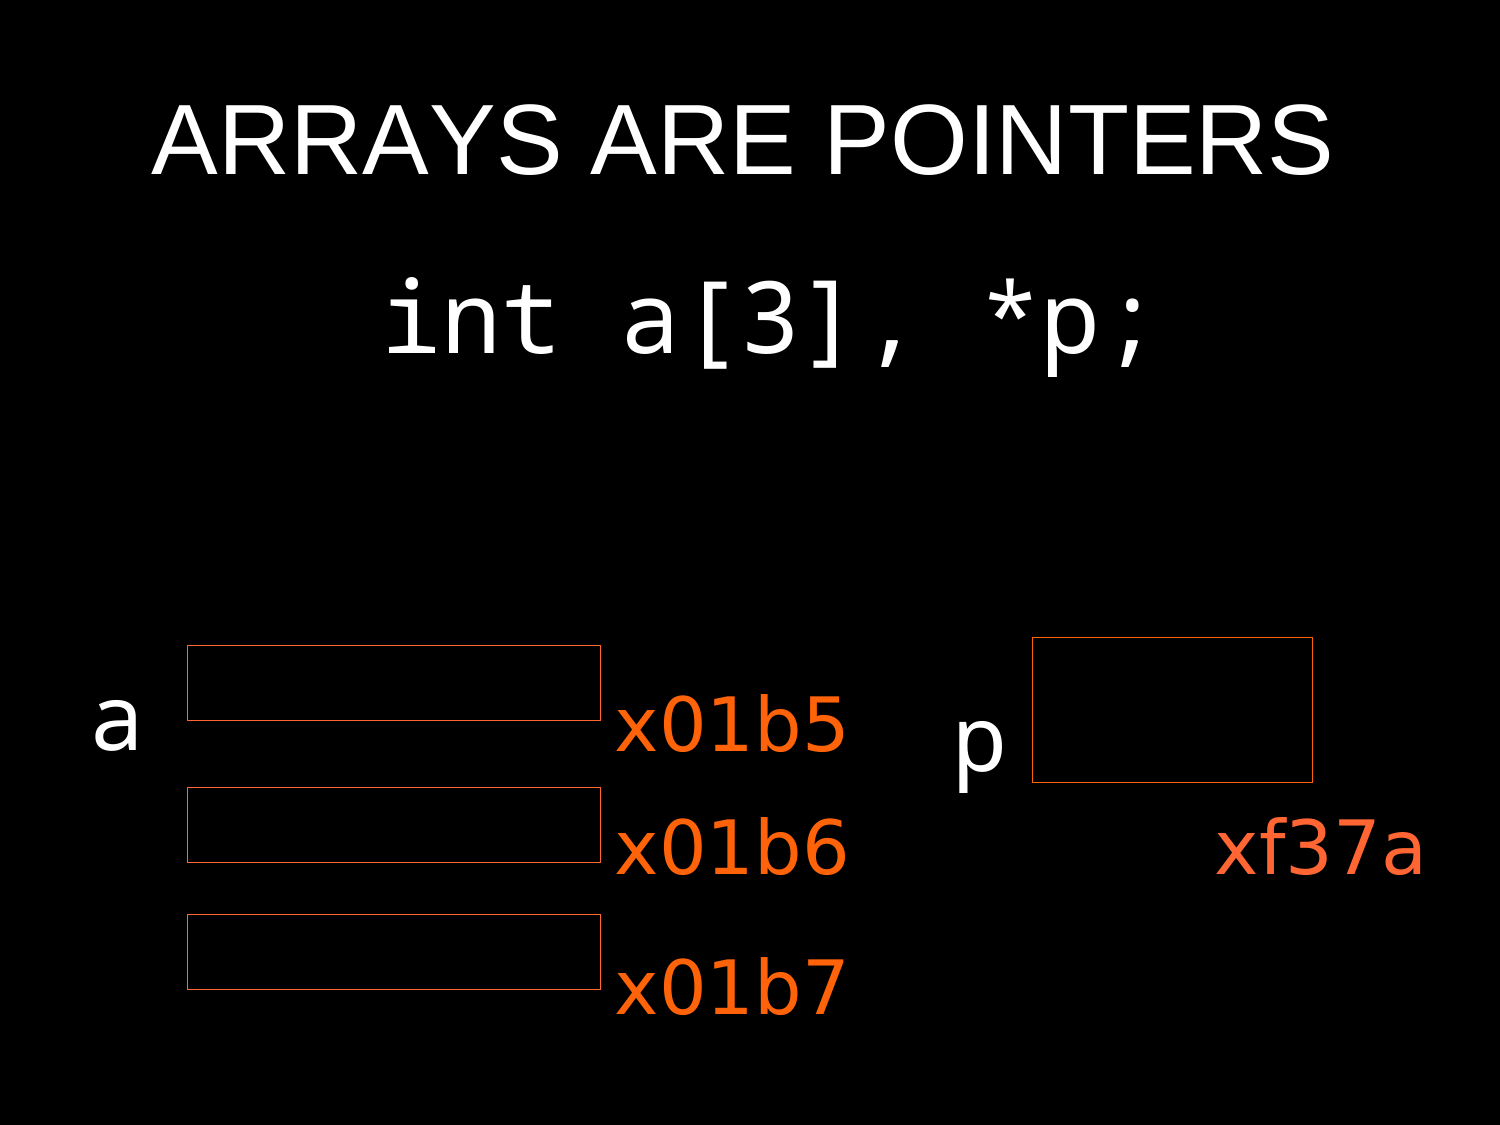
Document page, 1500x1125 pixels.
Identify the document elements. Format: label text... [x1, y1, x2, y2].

text_box xf37a [1200, 797, 1447, 901]
text_box [187, 914, 601, 990]
text_box [1032, 637, 1313, 783]
text_box a [75, 645, 188, 767]
title ARRAYS ARE POINTERS [75, 55, 1413, 225]
text_box x01b6 [600, 797, 938, 901]
text_box [187, 787, 601, 863]
text_box x01b5 [600, 675, 938, 778]
text_box x01b7 [600, 937, 938, 1040]
text_box p [937, 666, 1023, 789]
text_box [188, 645, 601, 721]
list int a[3], *p; [154, 246, 1388, 1051]
